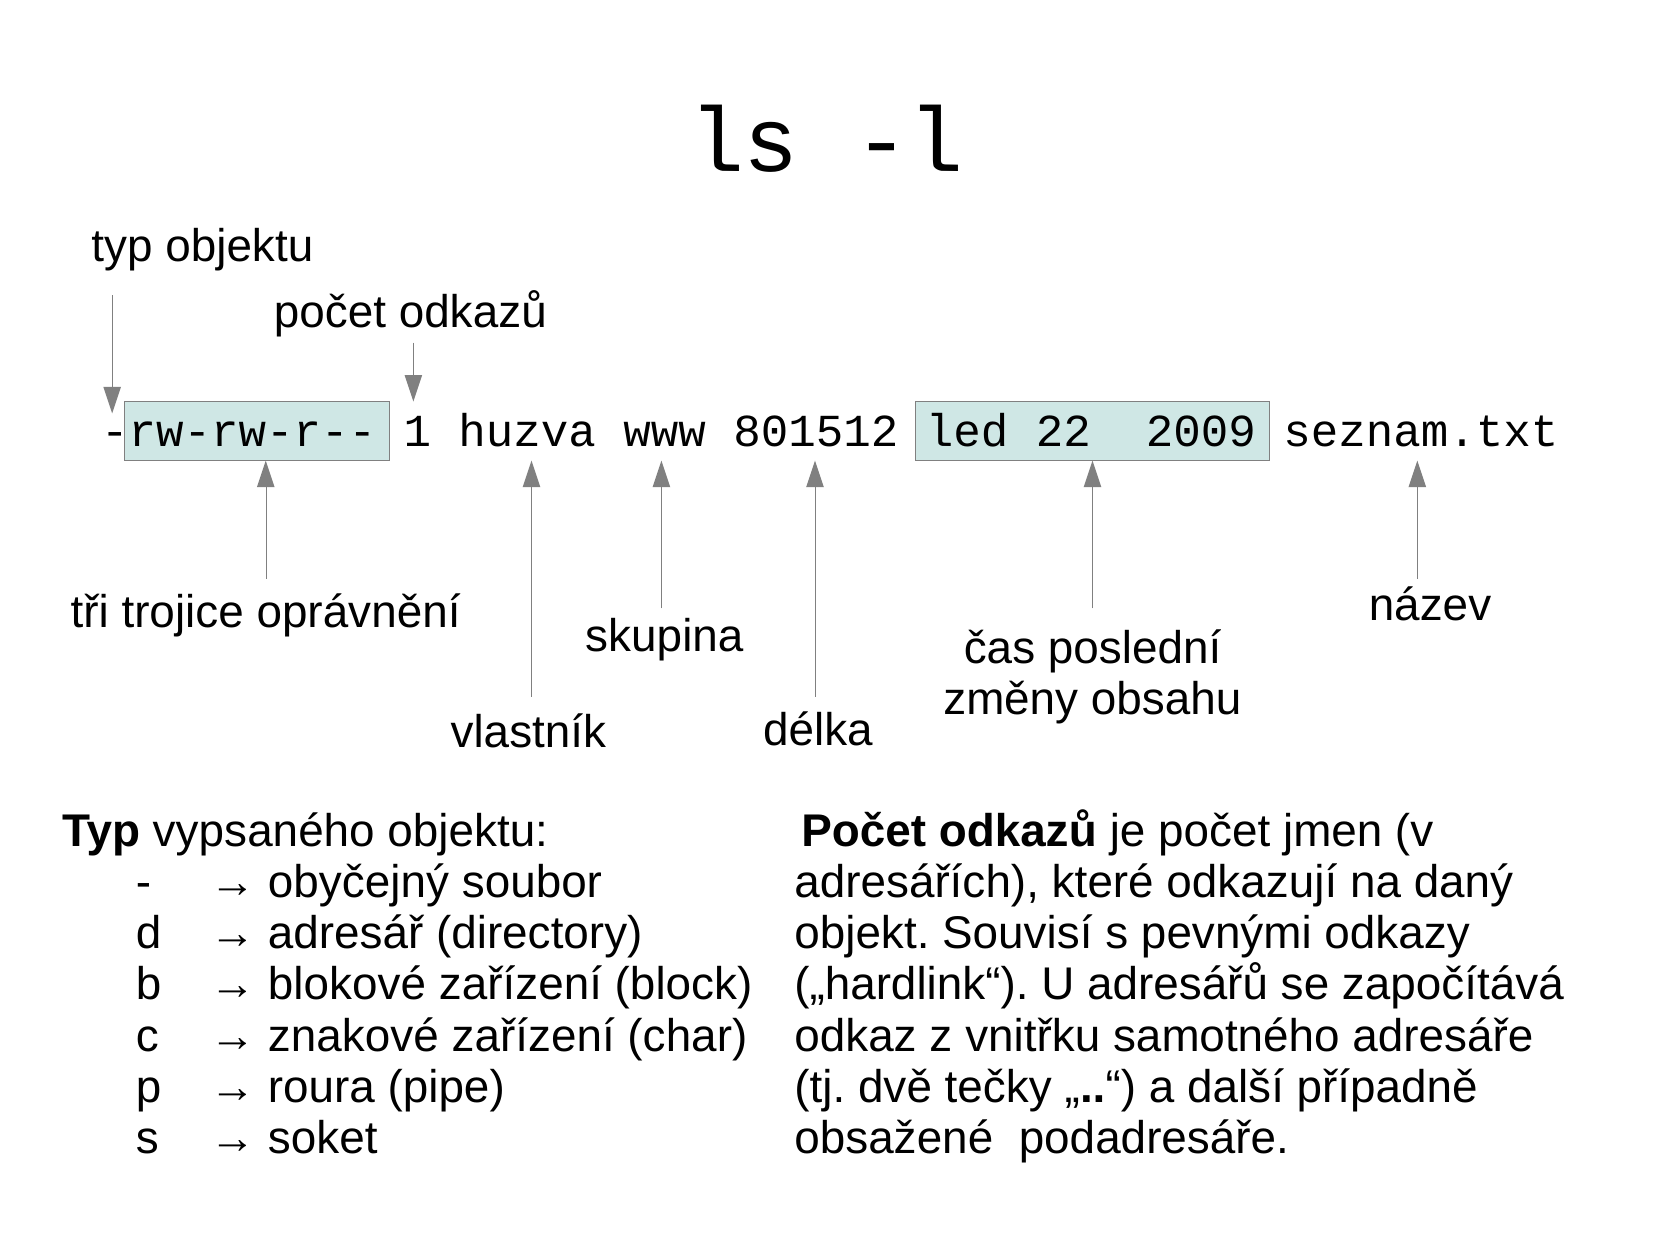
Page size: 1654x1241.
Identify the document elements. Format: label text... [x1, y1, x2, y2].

text_box Typ vypsaného objektu: - → obyčejný soubor d → adresář (directory) b → blokové zařízení (block) c → znakové zařízení (char) p → roura (pipe) s → soket [47, 797, 779, 1171]
text_box skupina [561, 602, 768, 669]
text_box čas poslední změny obsahu [915, 614, 1270, 732]
text_box Počet odkazů je počet jmen (v adresářích), které odkazují na daný objekt. Souvisí s pevnými odkazy („hardlink“). U adresářů se započítává odkaz z vnitřku samotného adresáře (tj. dvě tečky „..“) a další případně obsažené podadresáře. [779, 797, 1595, 1171]
text_box počet odkazů [248, 278, 573, 345]
text_box délka [744, 696, 892, 763]
text_box tři trojice oprávnění [47, 578, 485, 645]
text_box název [1354, 571, 1506, 639]
text_box -rw-rw-r-- 1 huzva www 801512 led 22 2009 seznam.txt [76, 401, 1583, 469]
text_box typ objektu [76, 212, 355, 279]
text_box vlastník [425, 698, 632, 765]
title ls -l [82, 50, 1571, 244]
